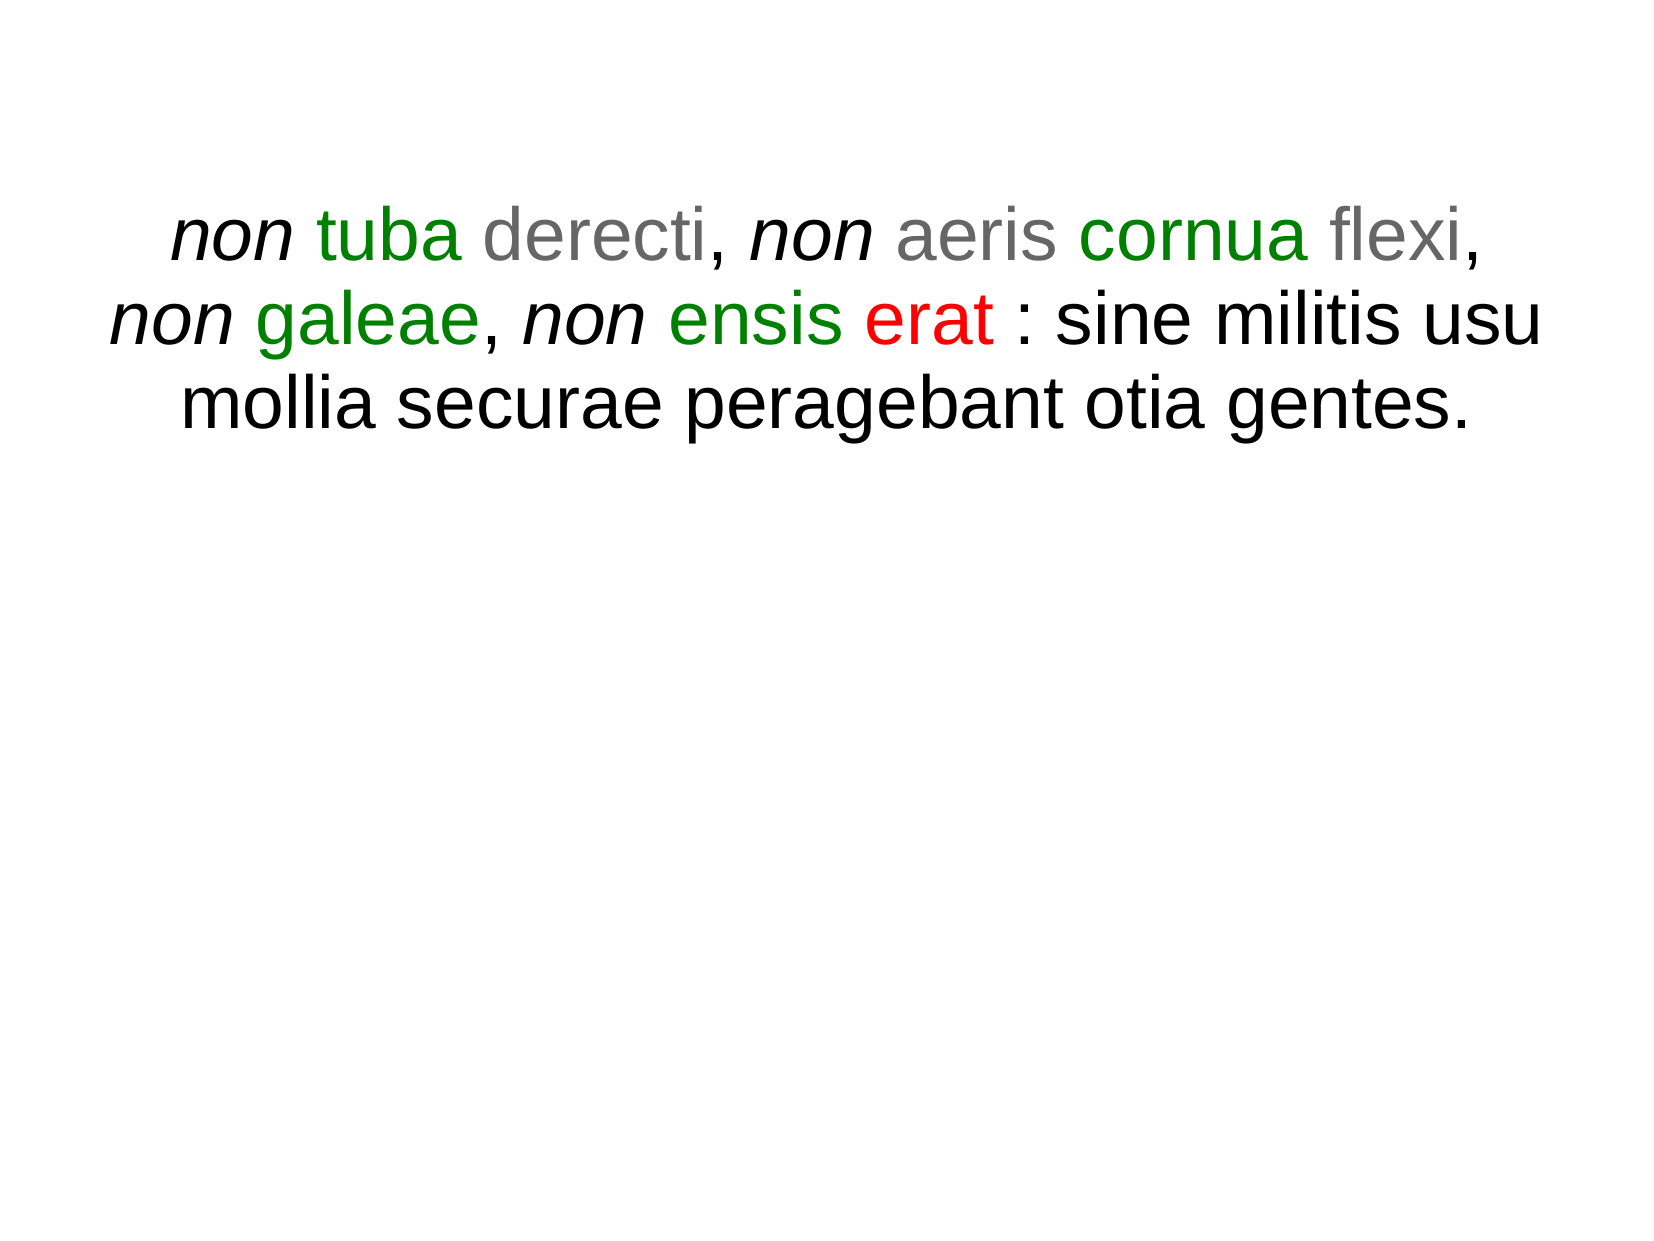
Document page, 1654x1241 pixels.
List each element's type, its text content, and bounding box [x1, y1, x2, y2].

title non tuba derecti, non aeris cornua flexi, non galeae, non ensis erat : sine militis usu mollia securae peragebant otia gentes. [47, 35, 1607, 603]
